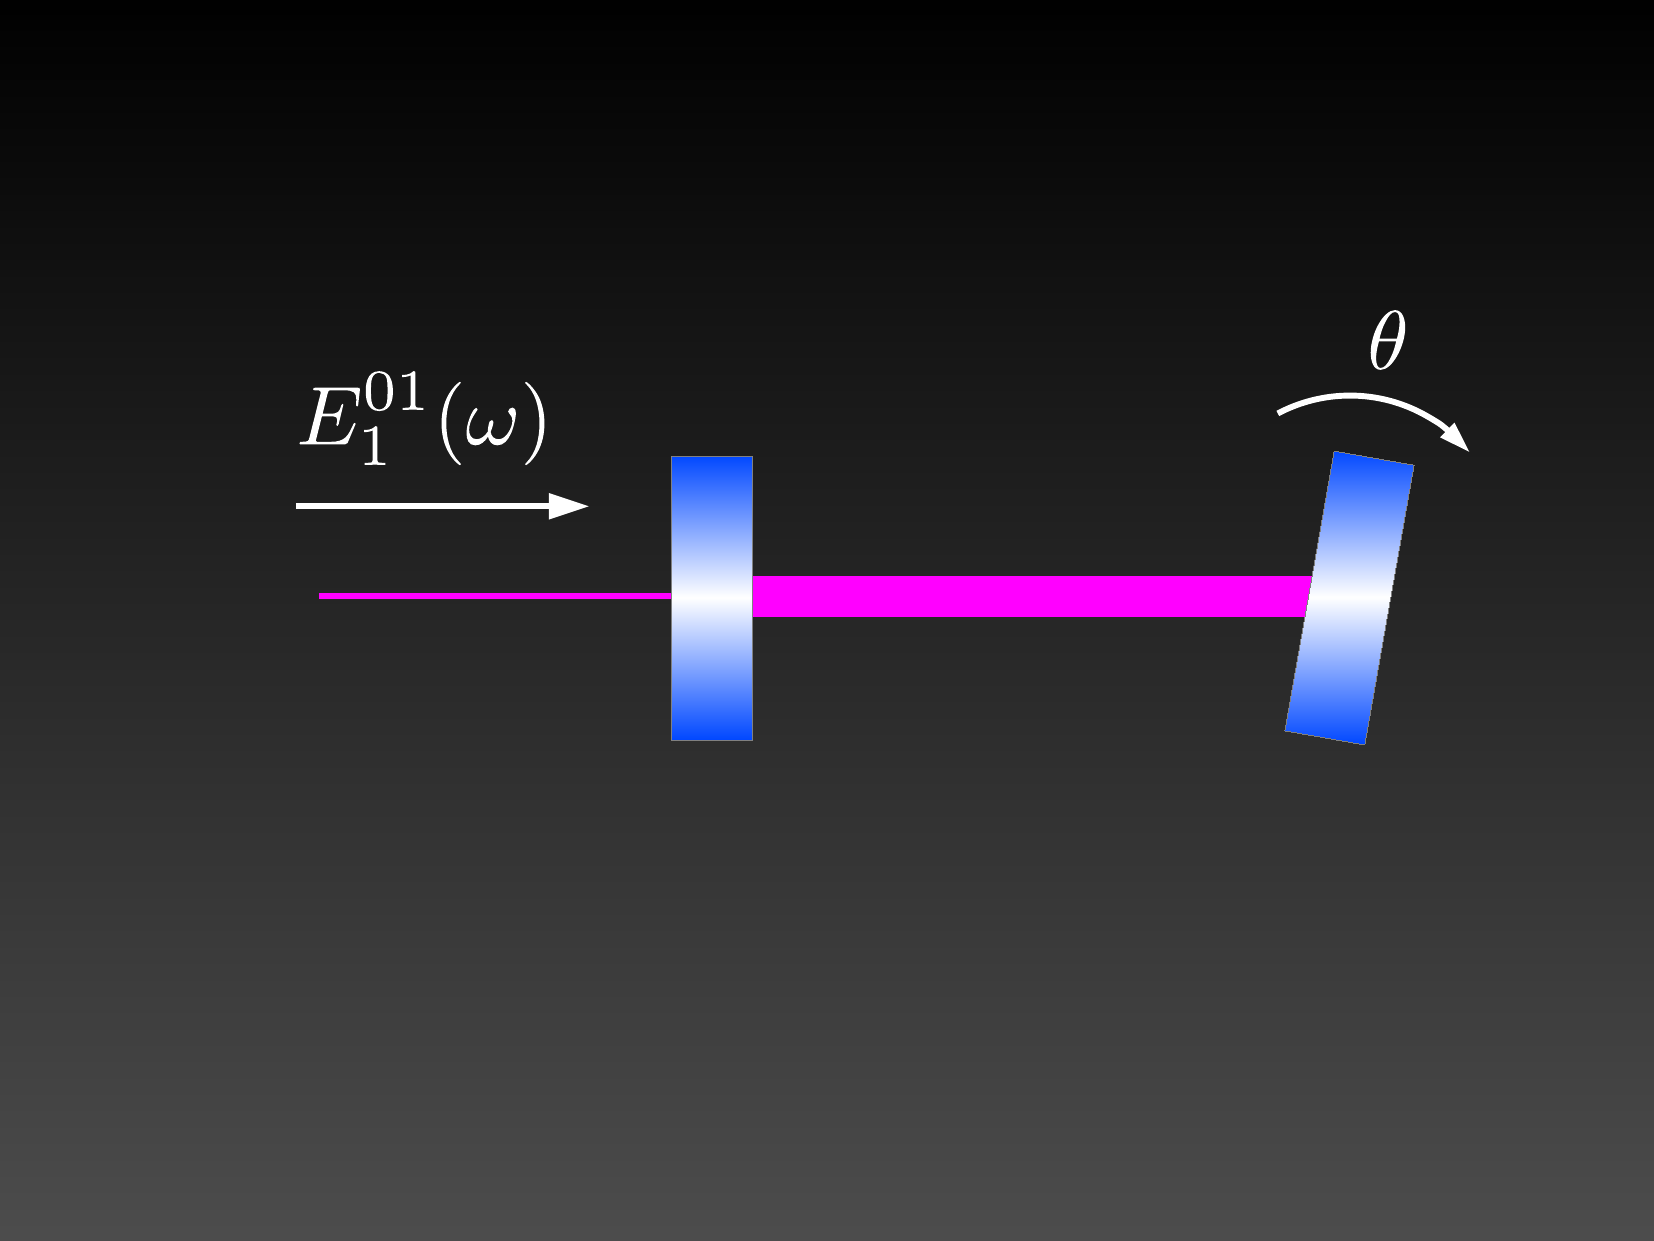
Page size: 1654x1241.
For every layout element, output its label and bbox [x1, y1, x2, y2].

text_box [1284, 451, 1415, 745]
picture [299, 371, 545, 466]
text_box [671, 456, 753, 741]
picture [1370, 310, 1406, 370]
